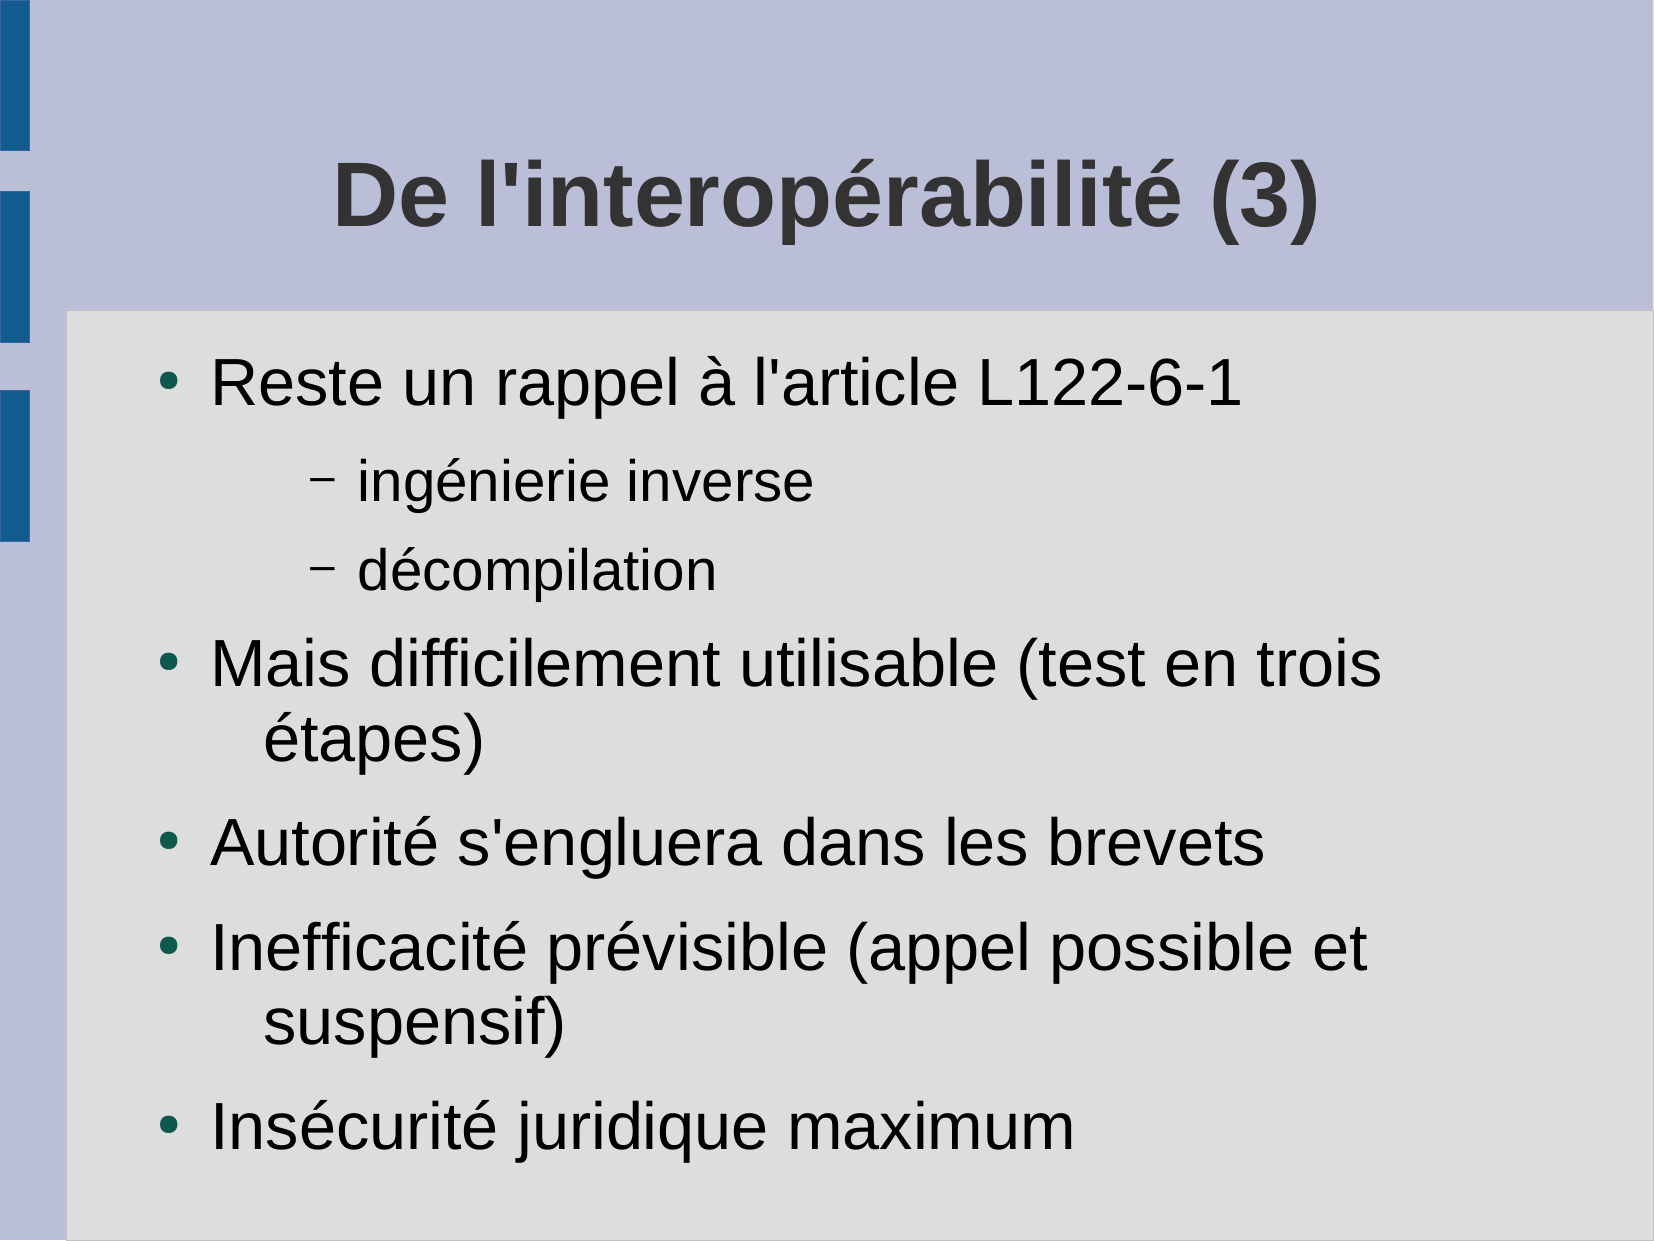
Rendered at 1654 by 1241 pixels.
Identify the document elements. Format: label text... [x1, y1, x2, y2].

list Reste un rappel à l'article L122-6-1 ingénierie inverse décompilation Mais difficilement utilisable (test en trois étapes) Autorité s'engluera dans les brevets Inefficacité prévisible (appel possible et suspensif) Insécurité juridique maximum [121, 344, 1534, 1127]
title De l'interopérabilité (3) [121, 91, 1534, 299]
